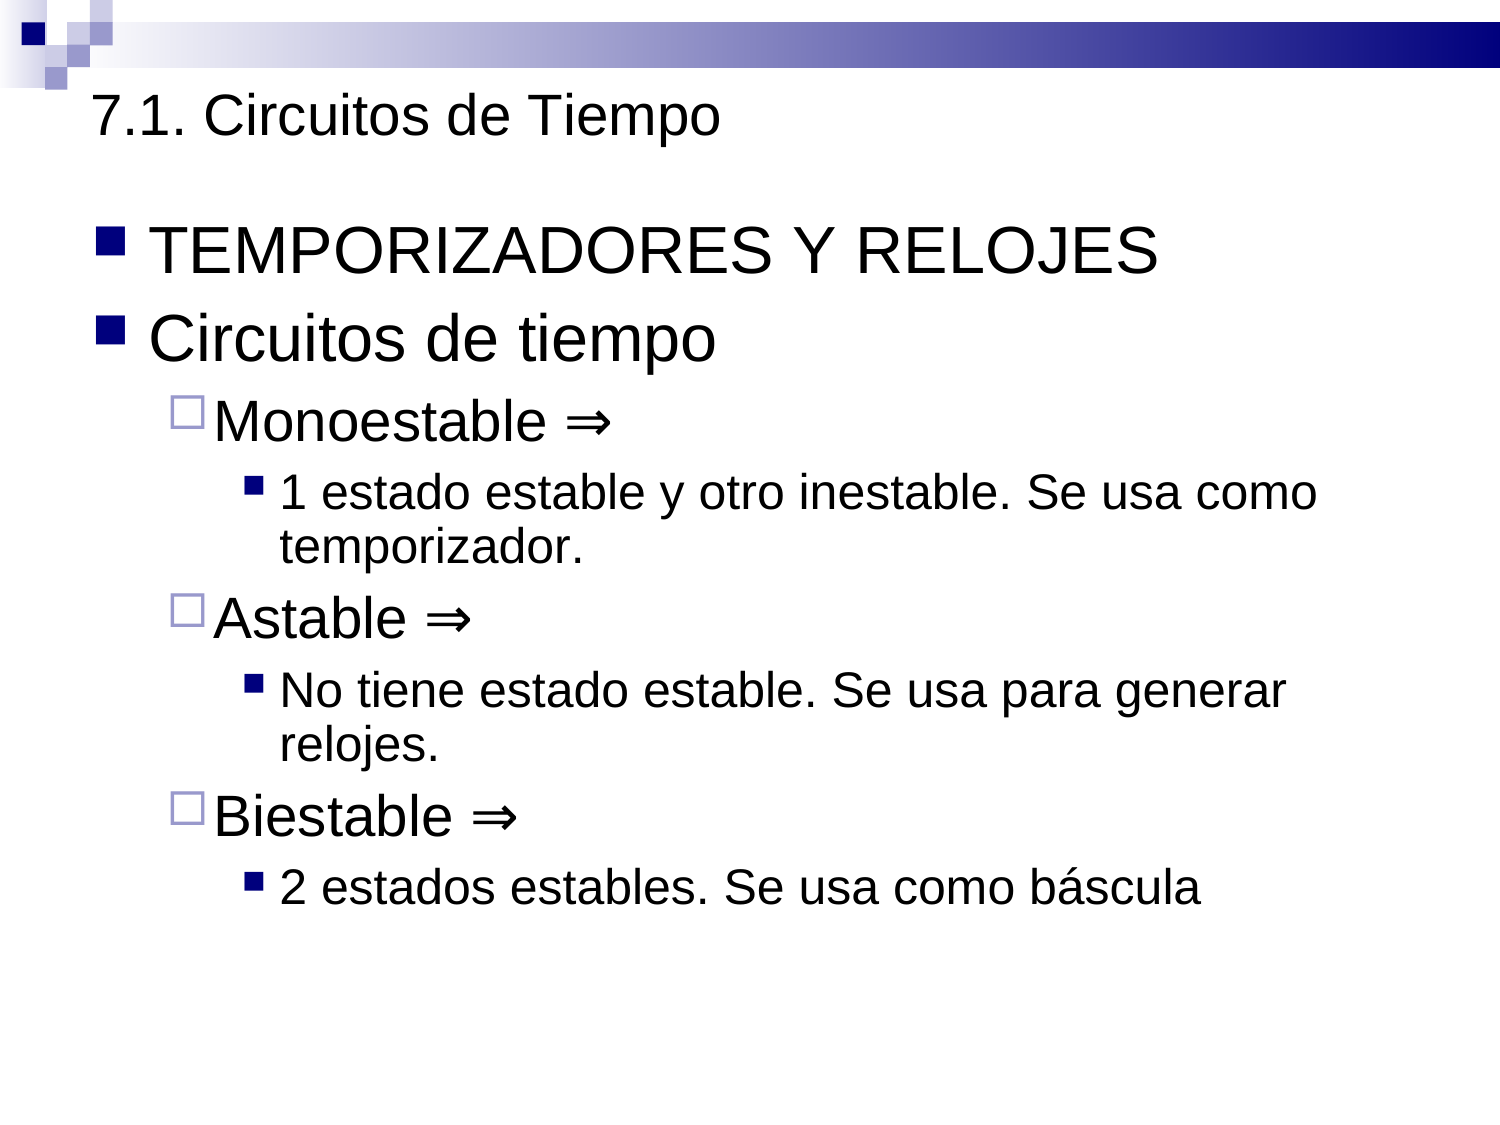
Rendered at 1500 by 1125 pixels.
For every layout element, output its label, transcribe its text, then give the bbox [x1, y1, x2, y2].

list TEMPORIZADORES Y RELOJES Circuitos de tiempo Monoestable ⇒ 1 estado estable y otro inestable. Se usa como temporizador. Astable ⇒ No tiene estado estable. Se usa para generar relojes. Biestable ⇒ 2 estados estables. Se usa como báscula [76, 207, 1427, 964]
title 7.1. Circuitos de Tiempo [75, 69, 1426, 155]
